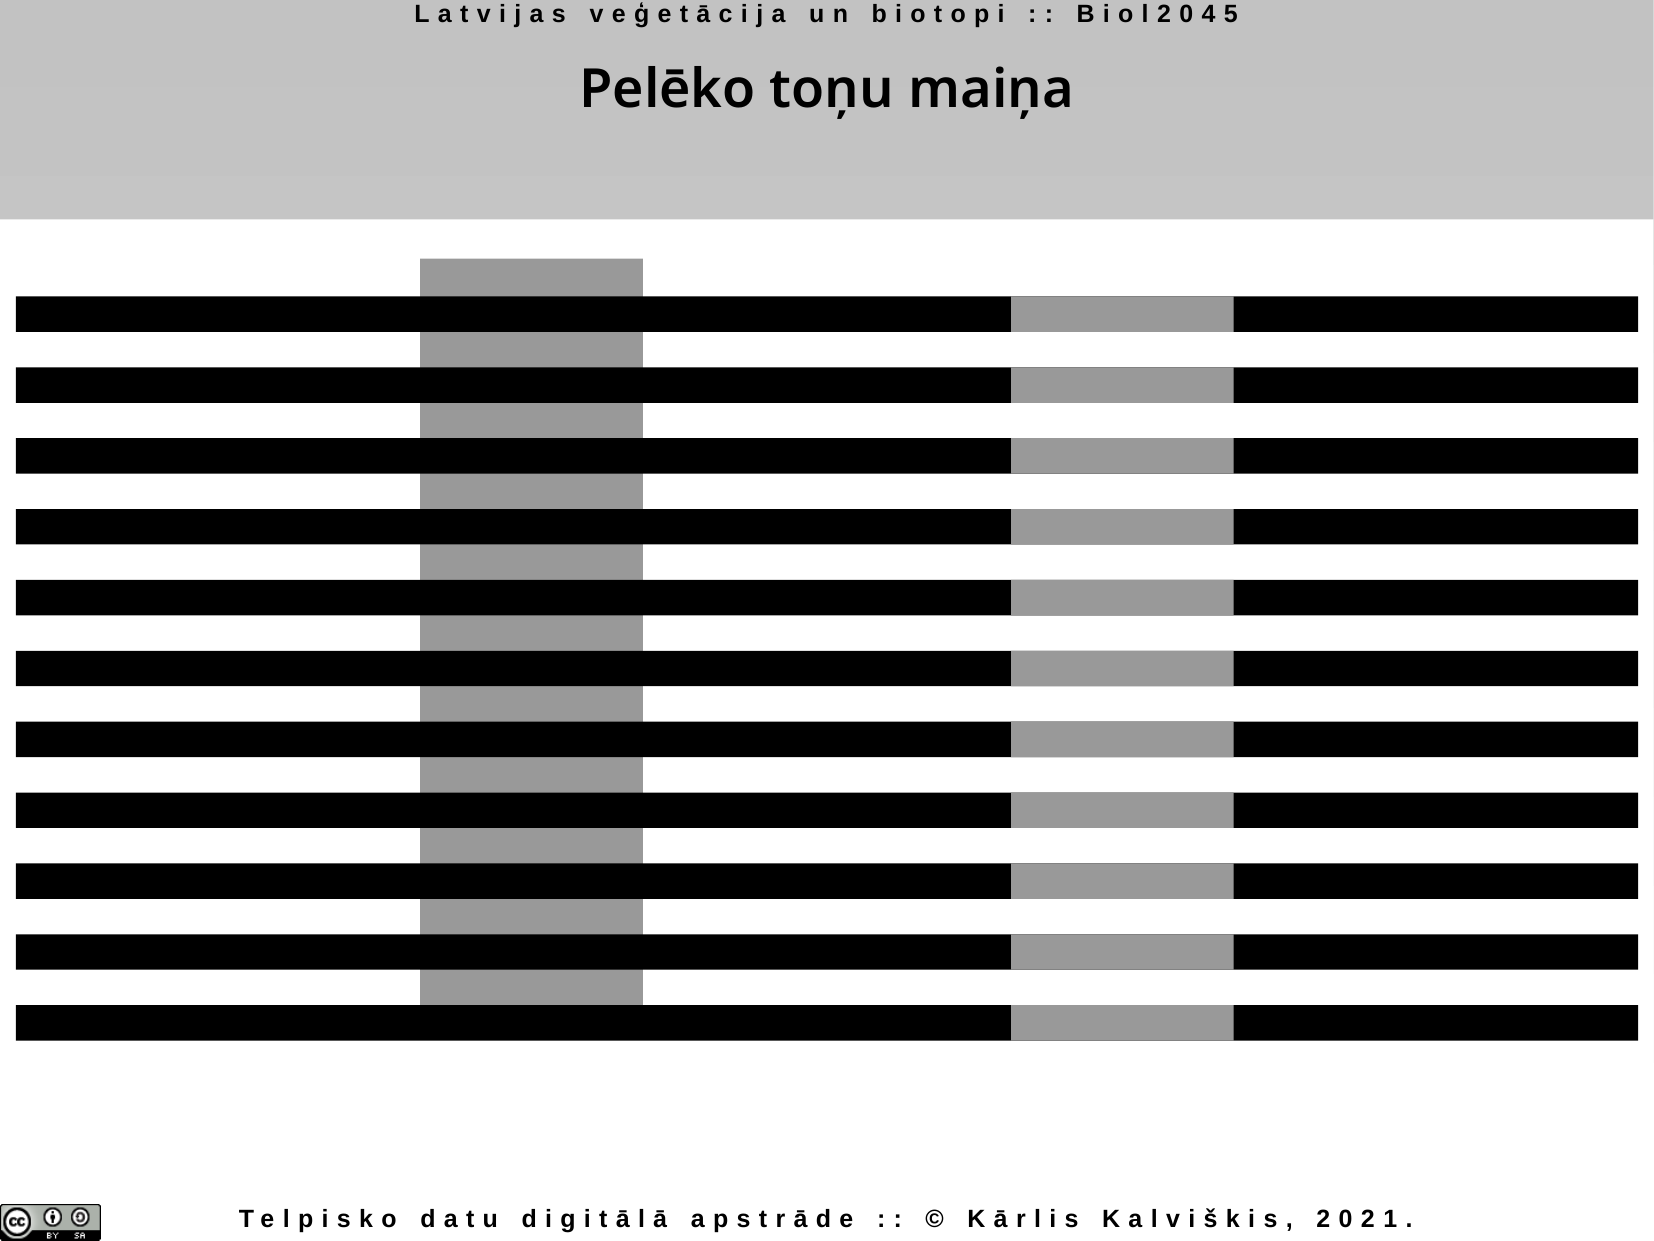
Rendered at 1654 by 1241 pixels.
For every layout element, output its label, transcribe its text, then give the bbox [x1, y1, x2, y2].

picture [0, 1118, 1654, 1241]
title Pelēko toņu maiņa [29, 49, 1625, 296]
picture [0, 0, 1654, 219]
text_box [0, 219, 1654, 1118]
